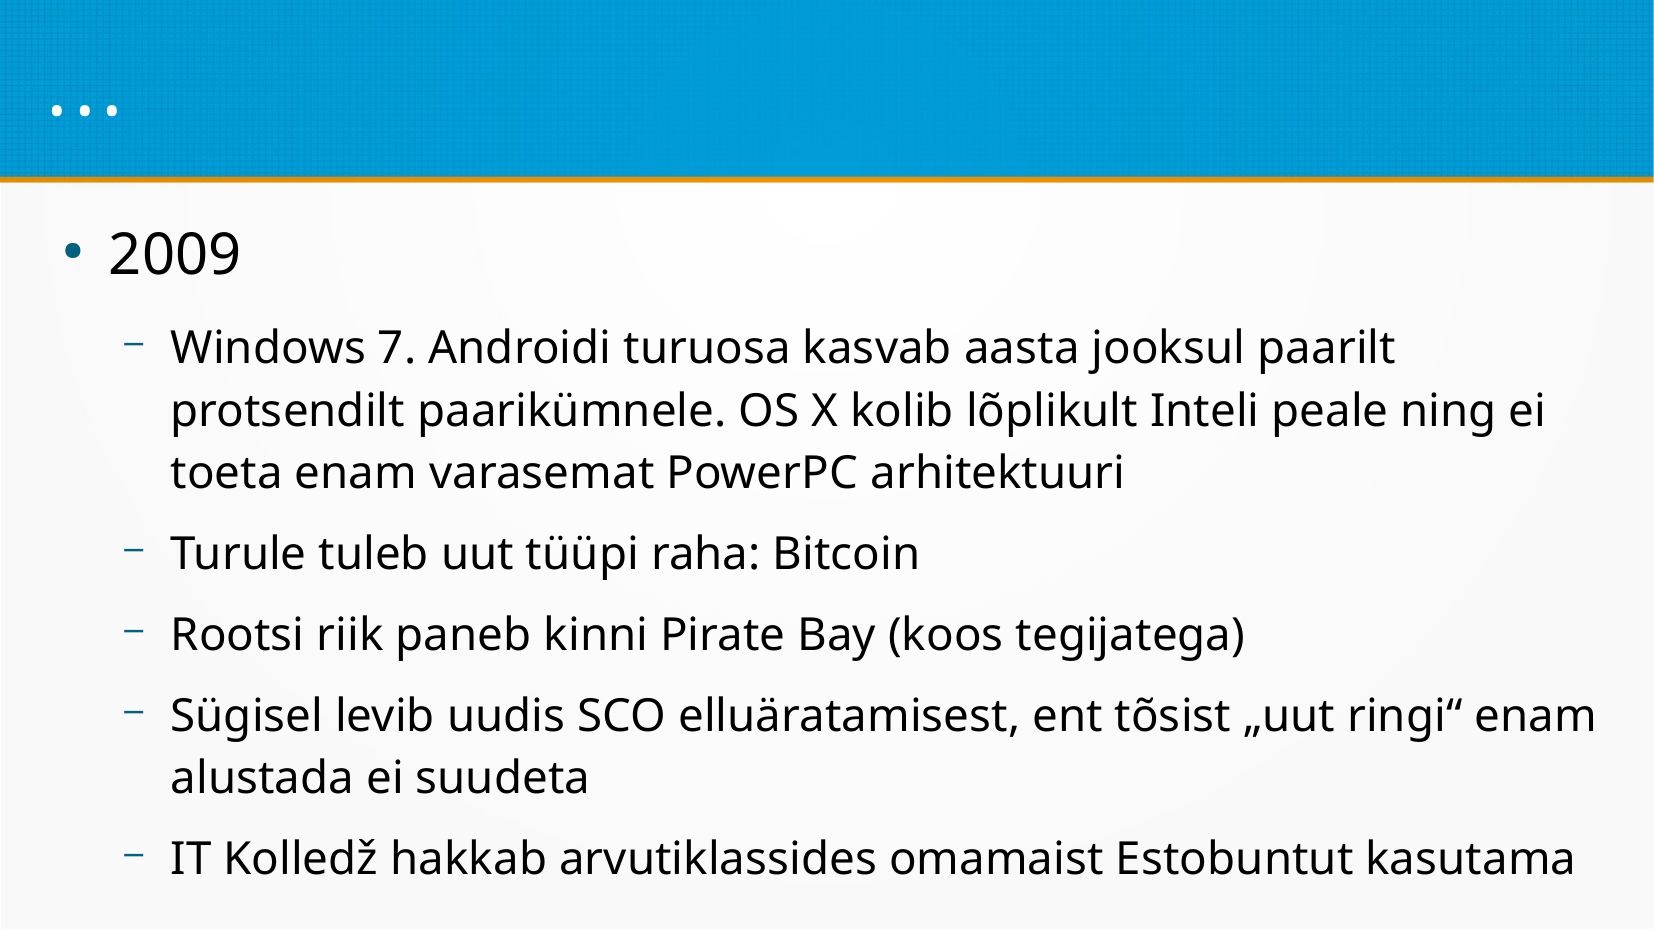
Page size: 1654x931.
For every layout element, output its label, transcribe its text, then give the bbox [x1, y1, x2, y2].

list 2009 Windows 7. Androidi turuosa kasvab aasta jooksul paarilt protsendilt paarikümnele. OS X kolib lõplikult Inteli peale ning ei toeta enam varasemat PowerPC arhitektuuri Turule tuleb uut tüüpi raha: Bitcoin Rootsi riik paneb kinni Pirate Bay (koos tegijatega) Sügisel levib uudis SCO elluäratamisest, ent tõsist „uut ringi“ enam alustada ei suudeta IT Kolledž hakkab arvutiklassides omamaist Estobuntut kasutama [47, 212, 1607, 902]
title ... [43, 0, 1619, 149]
picture [0, 175, 1654, 931]
